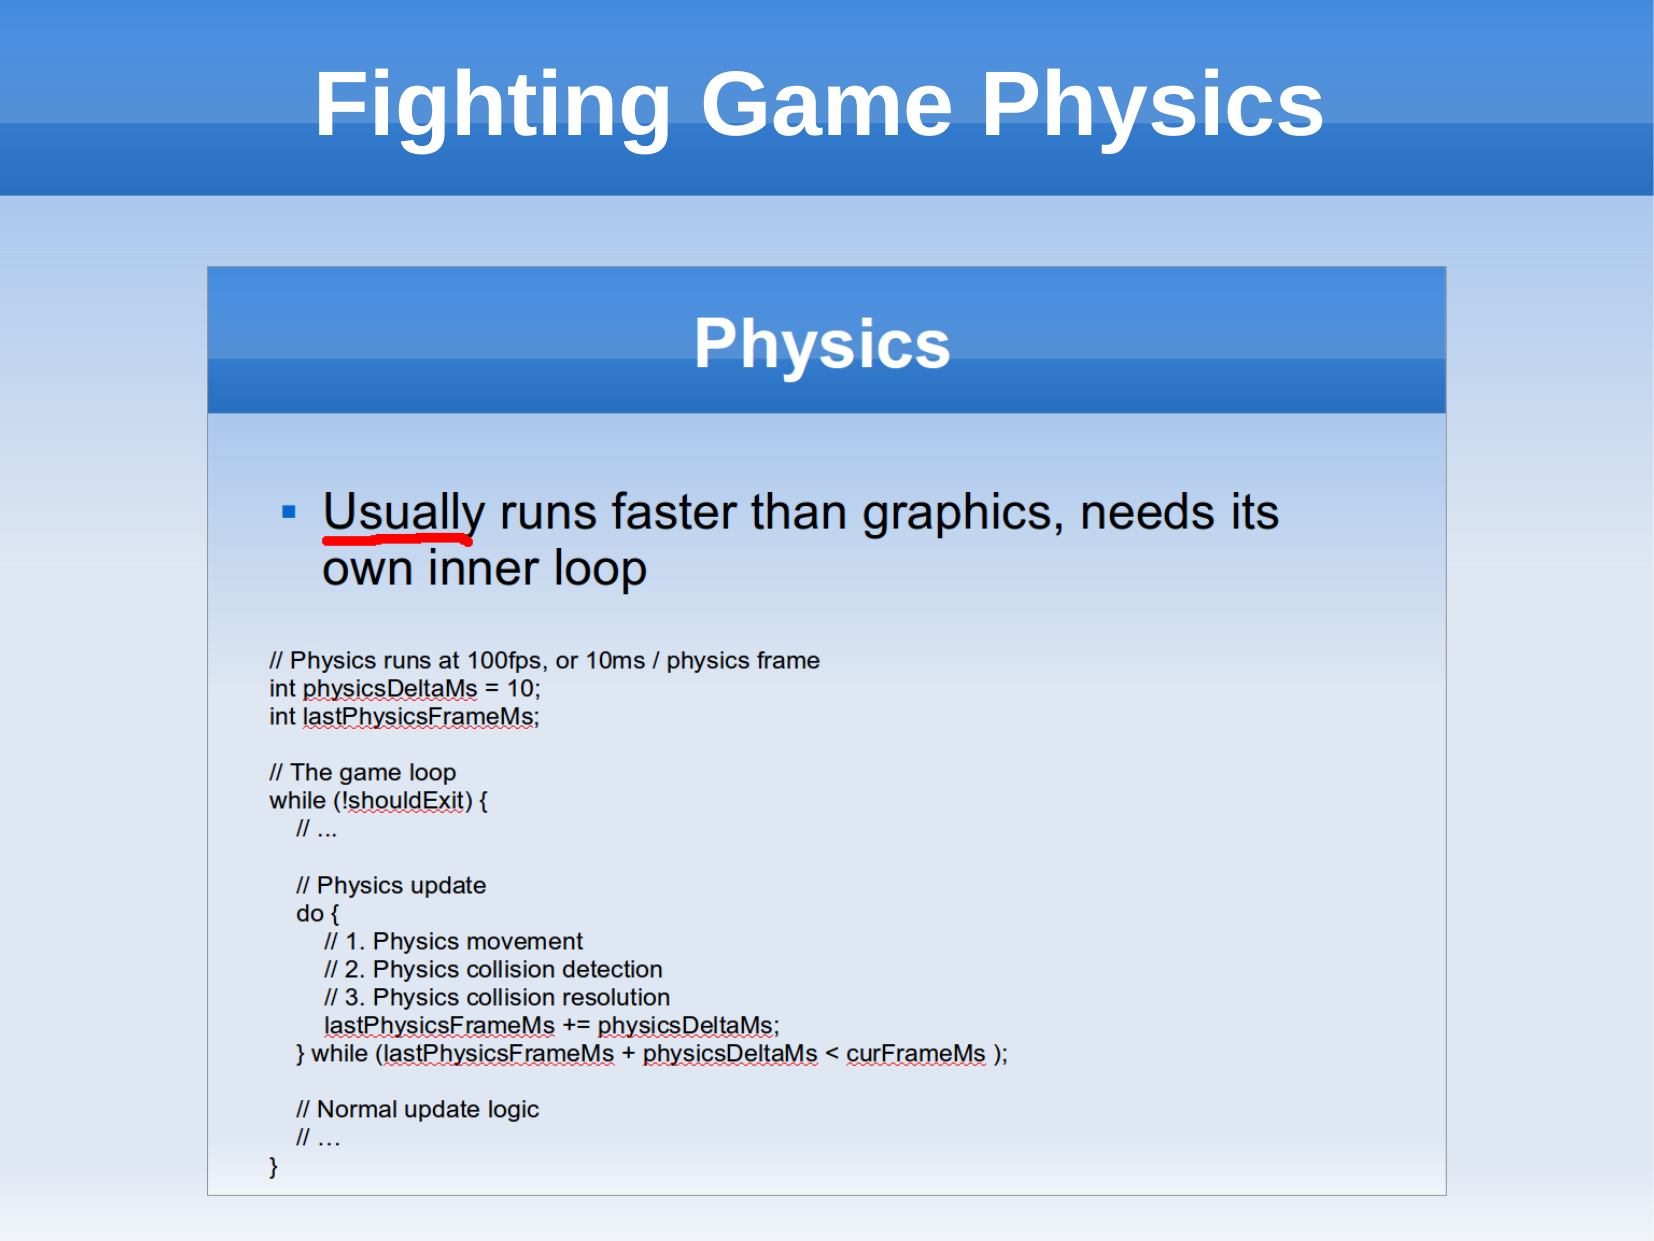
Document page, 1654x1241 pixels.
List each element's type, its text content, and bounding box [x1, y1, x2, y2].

title Fighting Game Physics [76, 0, 1565, 208]
picture [0, 0, 1654, 1241]
